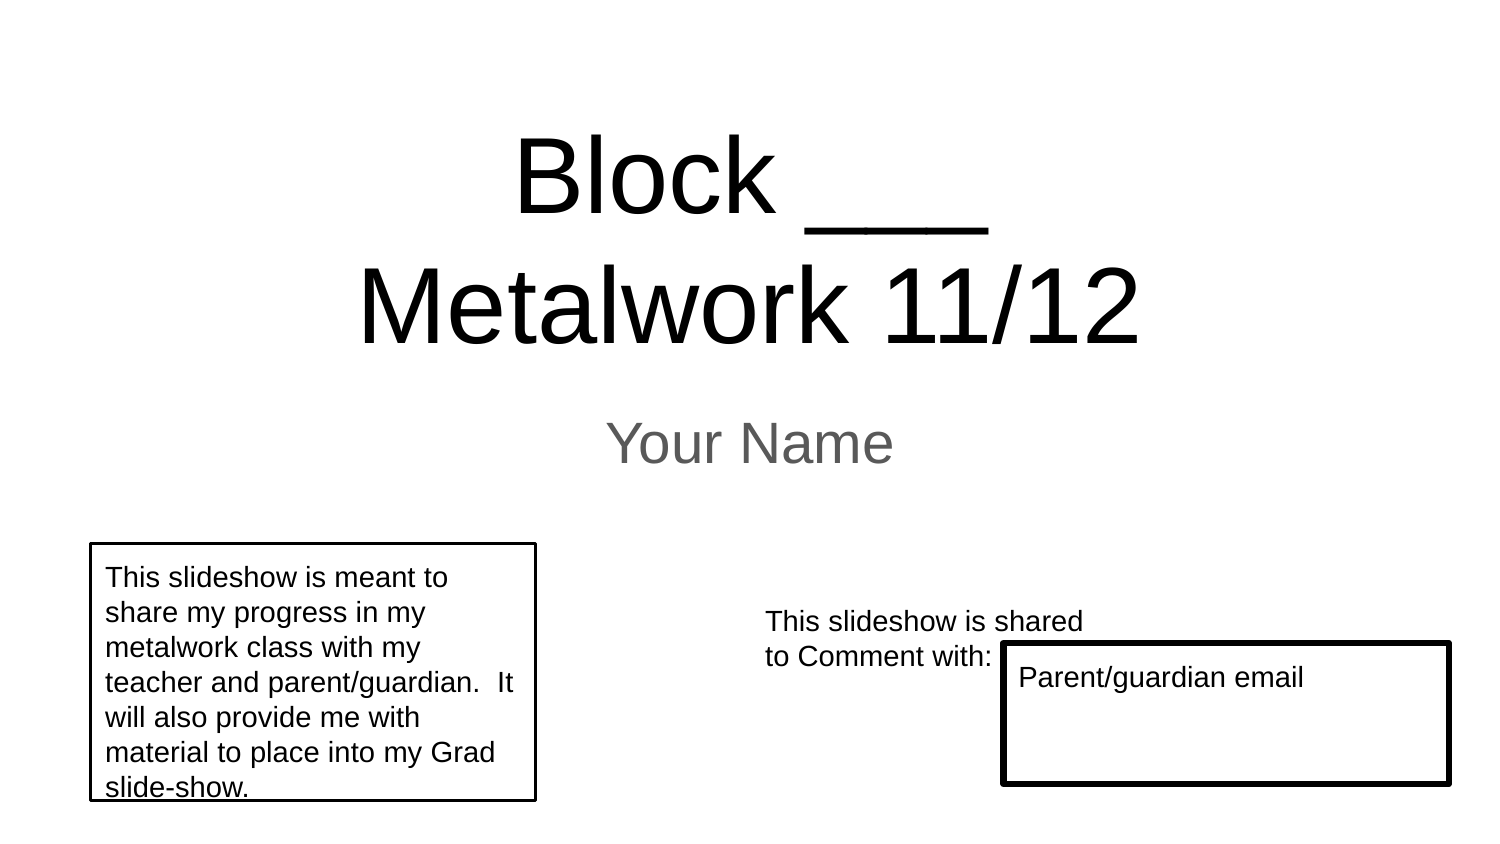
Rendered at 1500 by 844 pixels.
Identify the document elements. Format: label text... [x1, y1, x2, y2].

title Block ___ Metalwork 11/12 [51, 43, 1449, 380]
text_box Parent/guardian email [1003, 642, 1449, 784]
text_box This slideshow is meant to share my progress in my metalwork class with my teacher and parent/guardian. It will also provide me with material to place into my Grad slide-show. [90, 543, 536, 801]
subtitle Your Name [125, 389, 1375, 496]
text_box This slideshow is shared to Comment with: [749, 587, 1126, 670]
